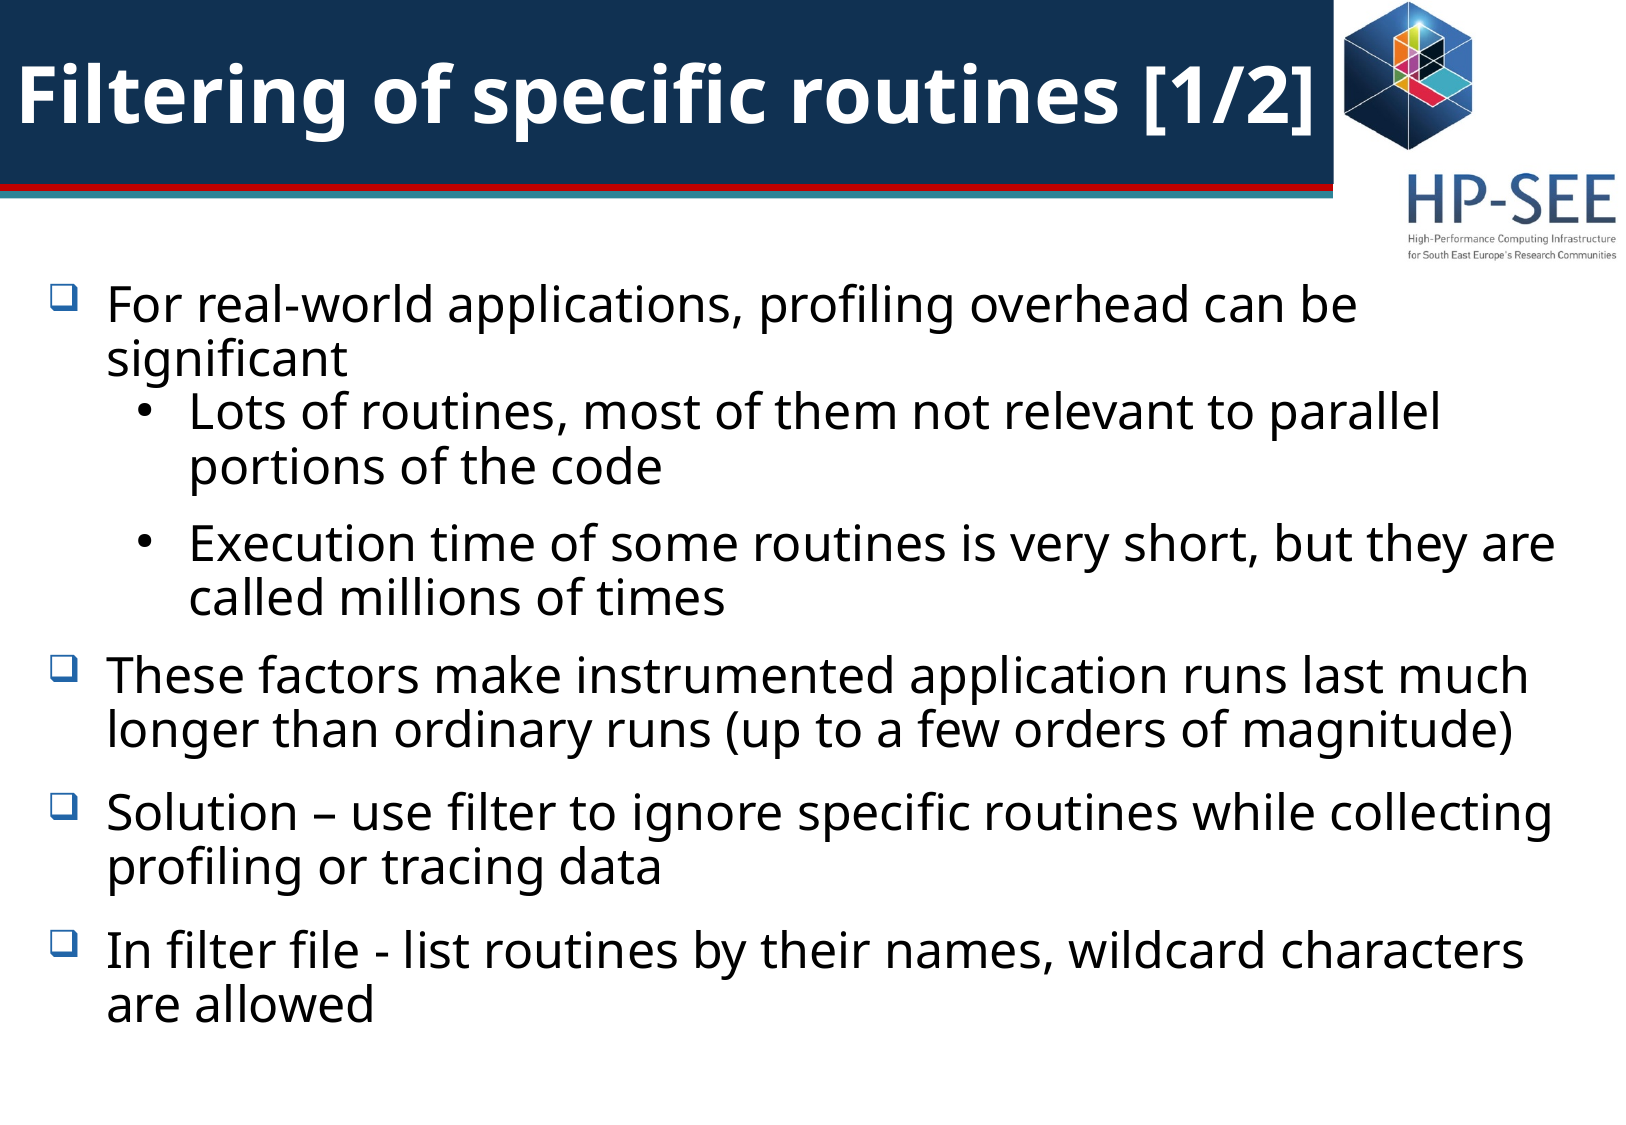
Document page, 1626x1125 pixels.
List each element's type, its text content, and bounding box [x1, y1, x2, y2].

title Filtering of specific routines [1/2] [0, 0, 1334, 184]
list For real-world applications, profiling overhead can be significant Lots of routines, most of them not relevant to parallel portions of the code Execution time of some routines is very short, but they are called millions of times These factors make instrumented application runs last much longer than ordinary runs (up to a few orders of magnitude) Solution – use filter to ignore specific routines while collecting profiling or tracing data In filter file - list routines by their names, wildcard characters are allowed [31, 271, 1593, 1079]
picture [1333, 0, 1625, 263]
